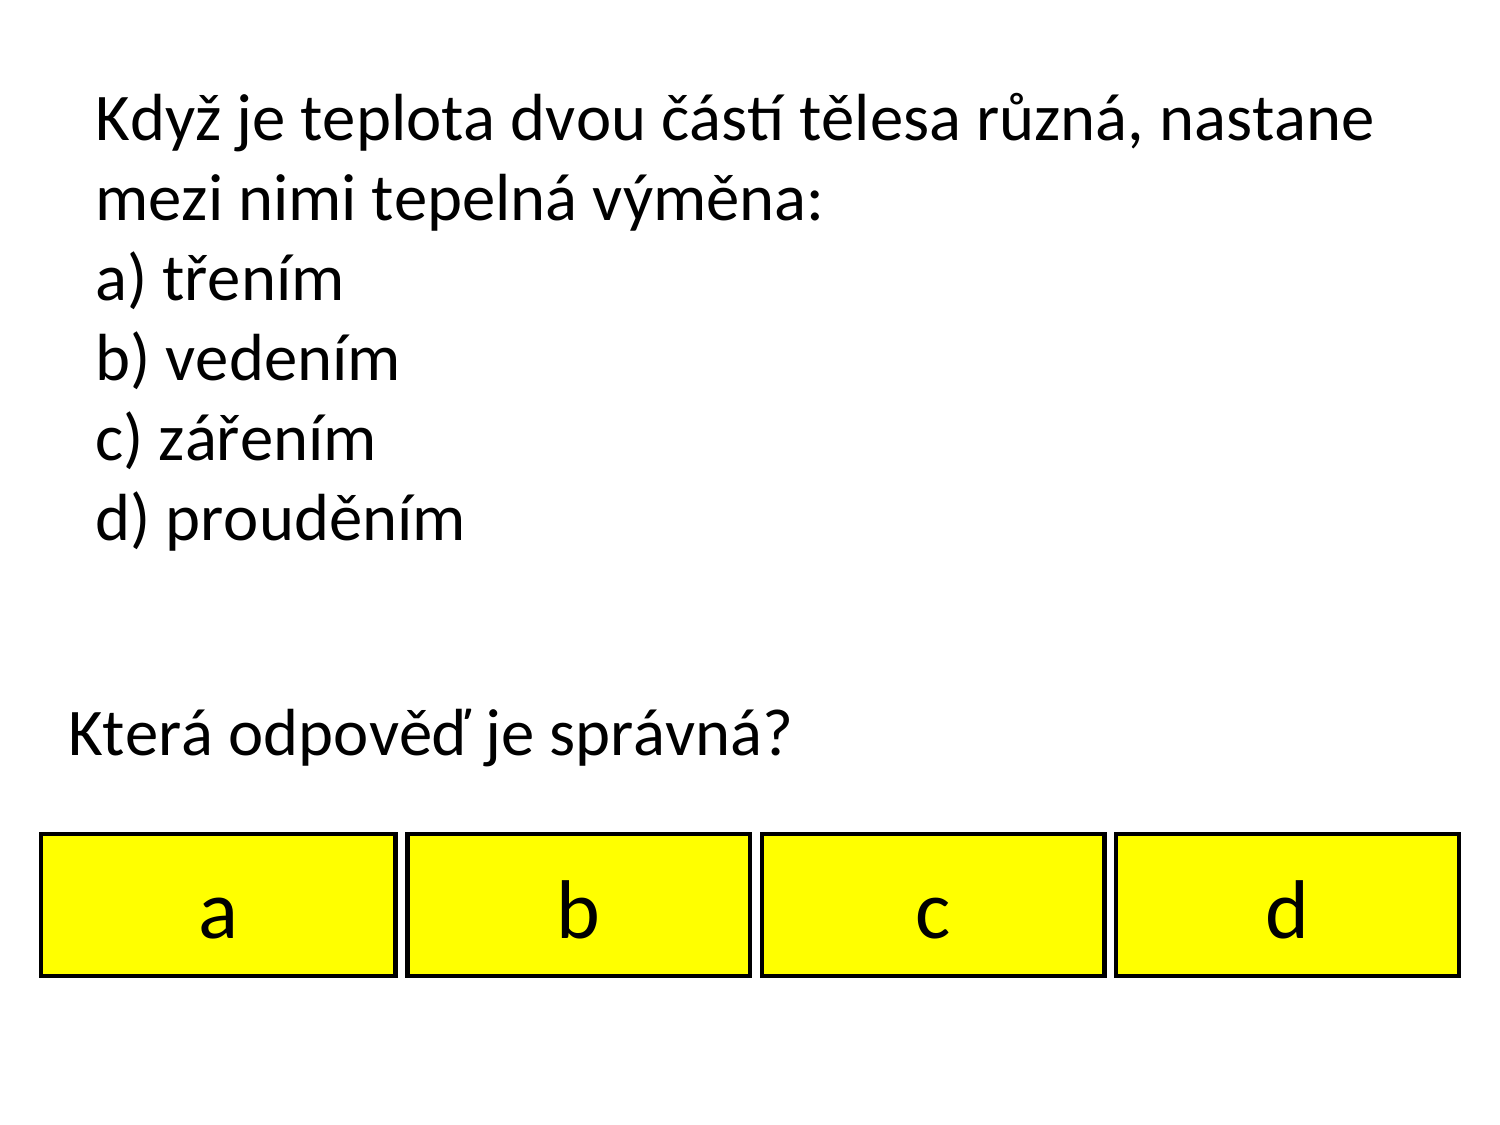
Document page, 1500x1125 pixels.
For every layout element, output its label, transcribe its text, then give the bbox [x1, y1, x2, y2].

text_box Která odpověď je správná? [53, 680, 810, 777]
text_box d [1116, 834, 1459, 977]
text_box b [407, 834, 750, 977]
text_box a [41, 834, 396, 977]
text_box Když je teplota dvou částí tělesa různá, nastane mezi nimi tepelná výměna: třením vedením zářením prouděním [80, 66, 1391, 562]
text_box c [761, 834, 1105, 977]
